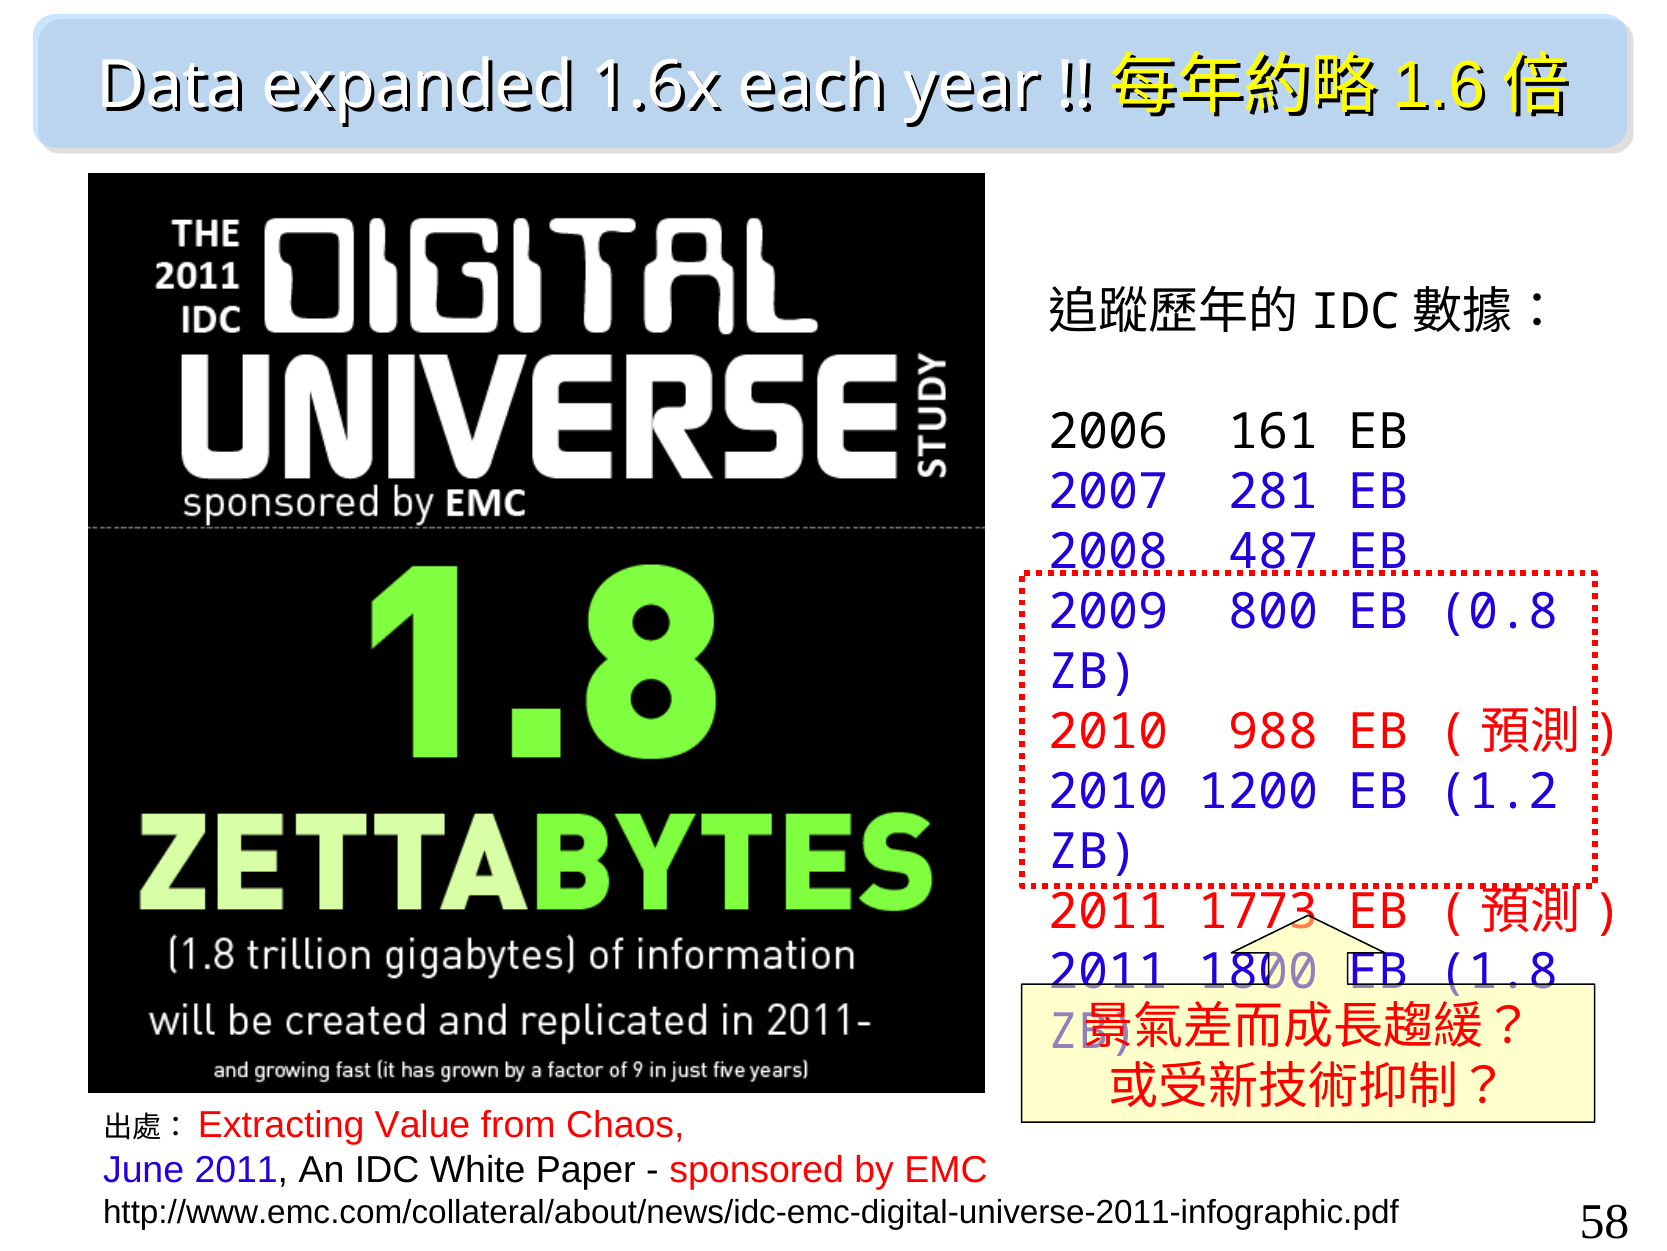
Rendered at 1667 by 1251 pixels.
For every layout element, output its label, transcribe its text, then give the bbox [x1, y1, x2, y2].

text_box 景氣差而成長趨緩？ 或受新技術抑制？ [1021, 915, 1595, 1123]
text_box 追蹤歷年的IDC數據： 2006 161 EB 2007 281 EB 2008 487 EB 2009 800 EB (0.8 ZB) 2010 988 EB (預測) 2010 1200 EB (1.2 ZB) 2011 1773 EB (預測) 2011 1800 EB (1.8 ZB) [1033, 271, 1654, 887]
picture [88, 173, 985, 1093]
text_box 出處：Extracting Value from Chaos, June 2011, An IDC White Paper - sponsored by EMC http://www.emc.com/collateral/about/news/idc-emc-digital-universe-2011-infographic.pdf [88, 1092, 1566, 1238]
text_box Data expanded 1.6x each year !!每年約略1.6倍 [0, 11, 1665, 160]
